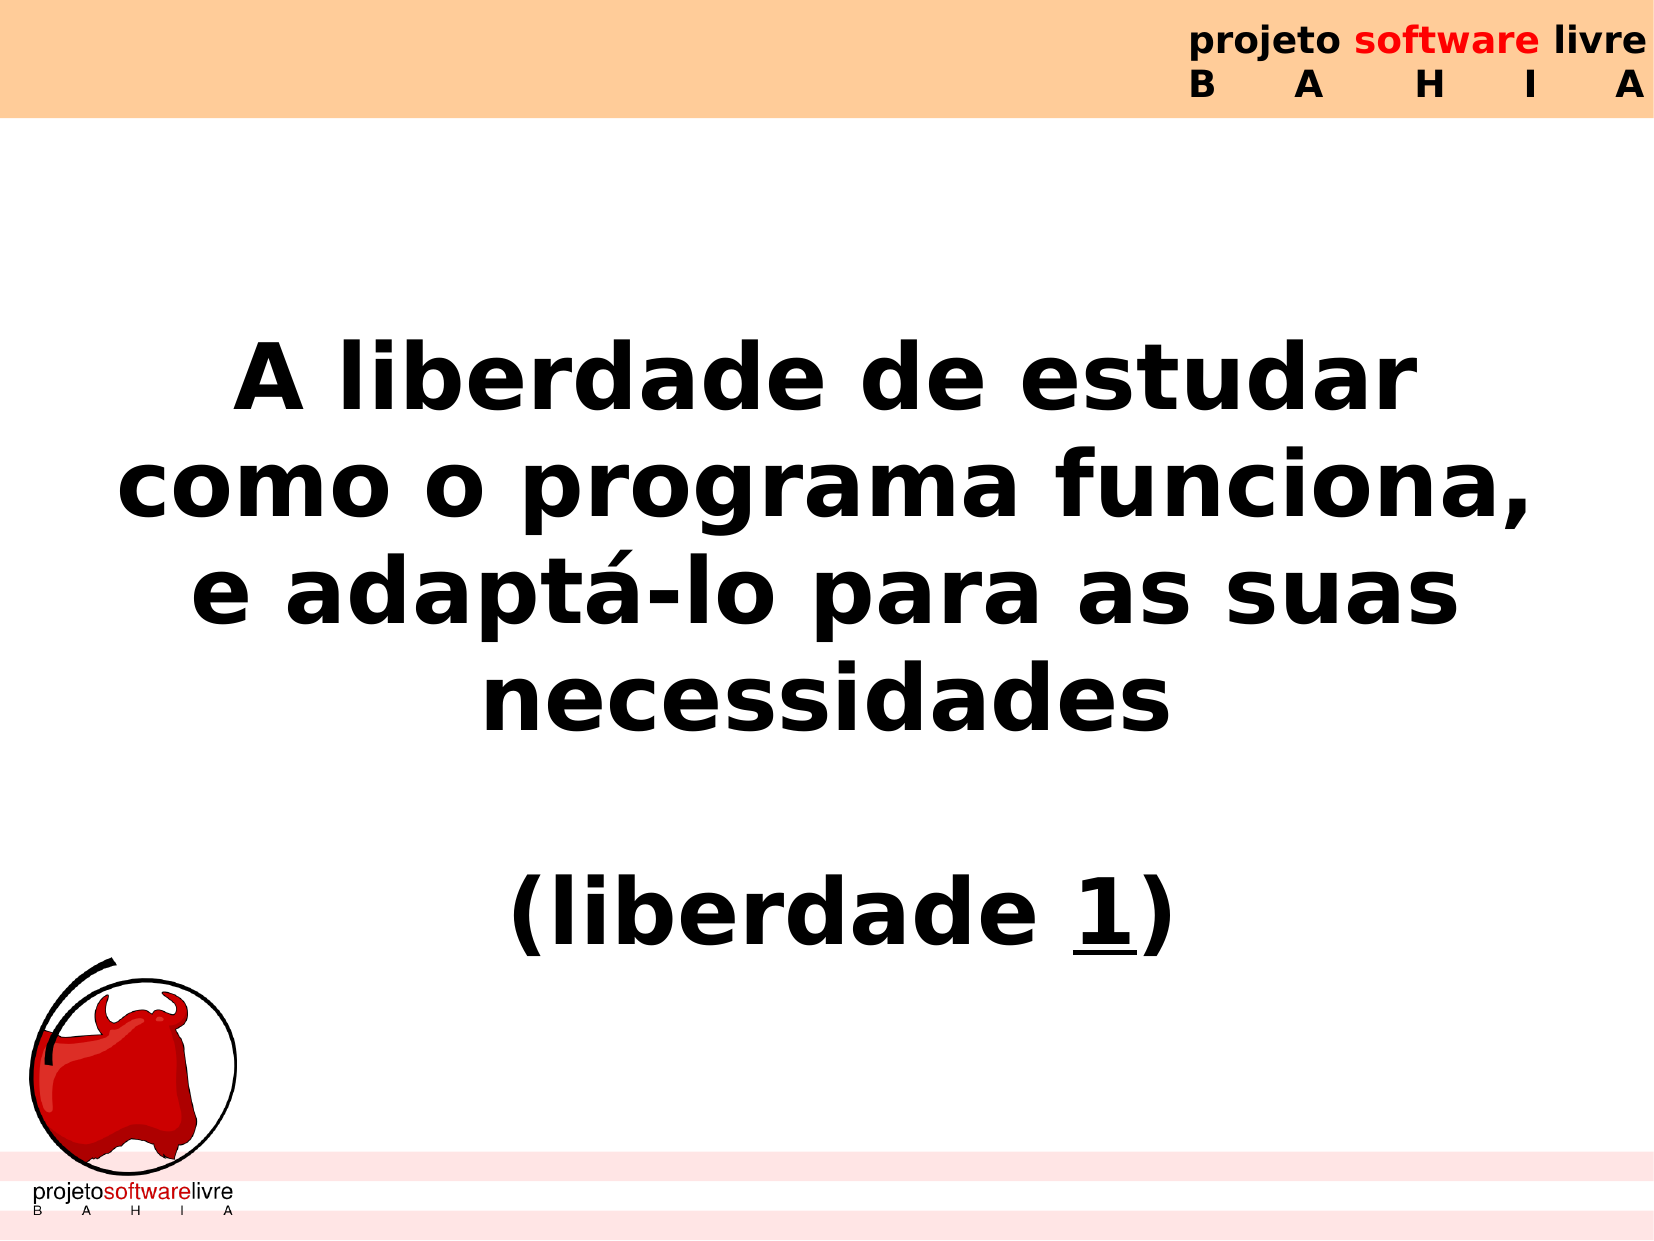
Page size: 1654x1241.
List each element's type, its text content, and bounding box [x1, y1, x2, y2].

picture [29, 957, 237, 1215]
title A liberdade de estudar como o programa funciona, e adaptá-lo para as suas necessidades (liberdade 1) [82, 323, 1571, 967]
